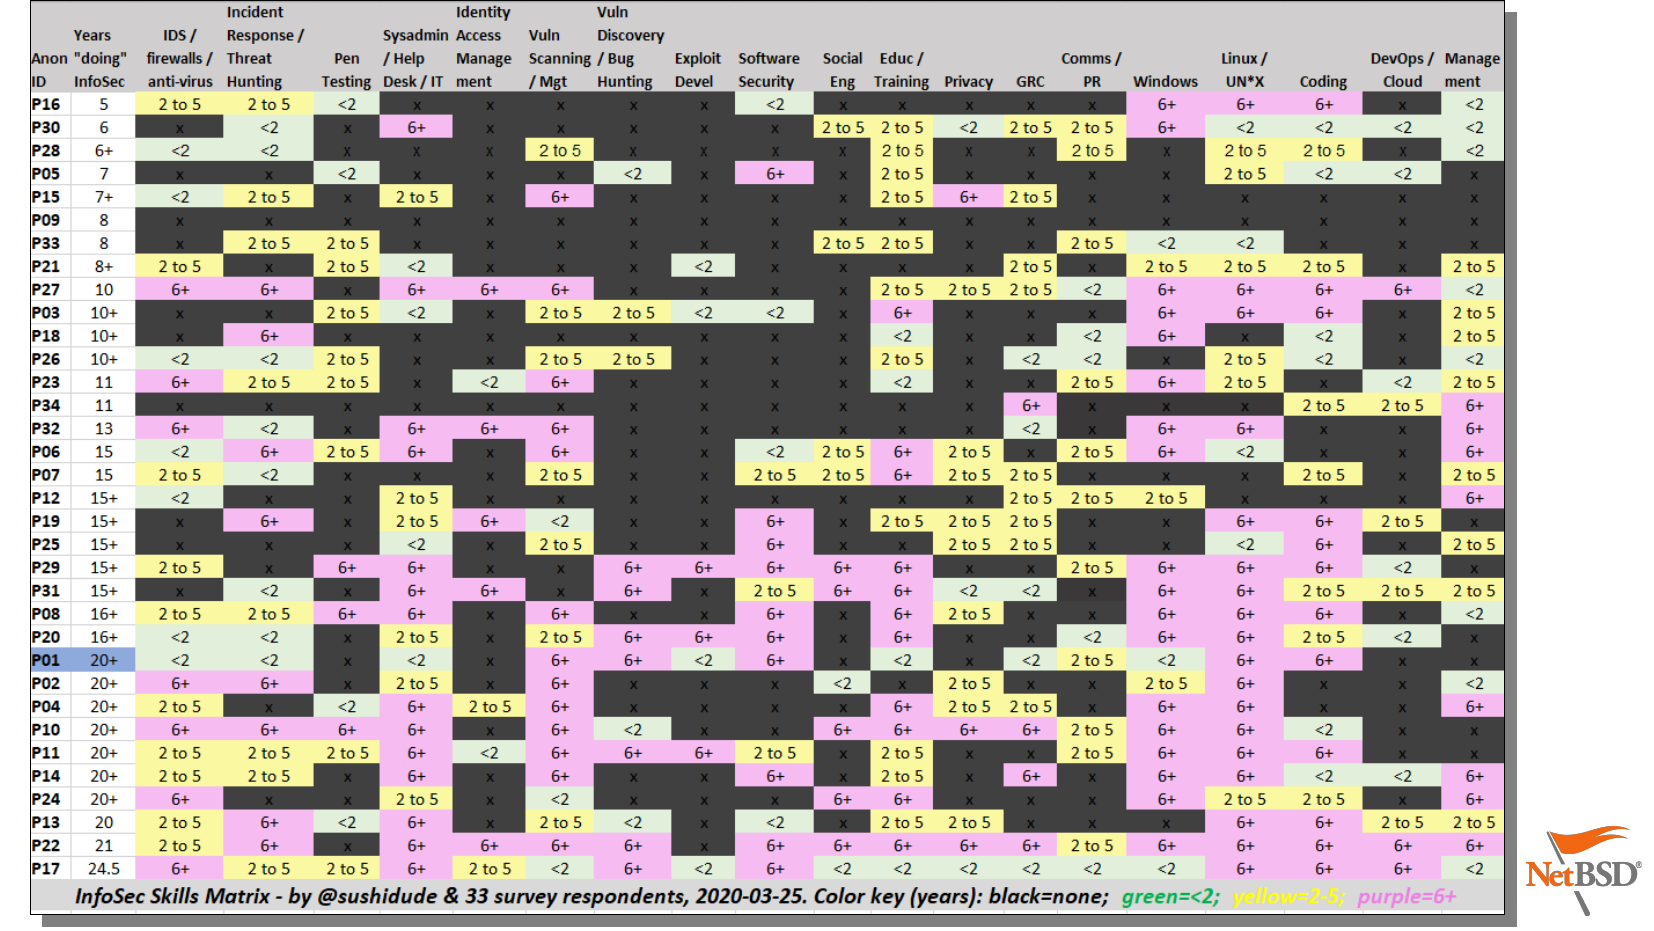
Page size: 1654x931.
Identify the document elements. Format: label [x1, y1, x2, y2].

picture [30, 0, 1505, 915]
picture [1526, 826, 1642, 916]
